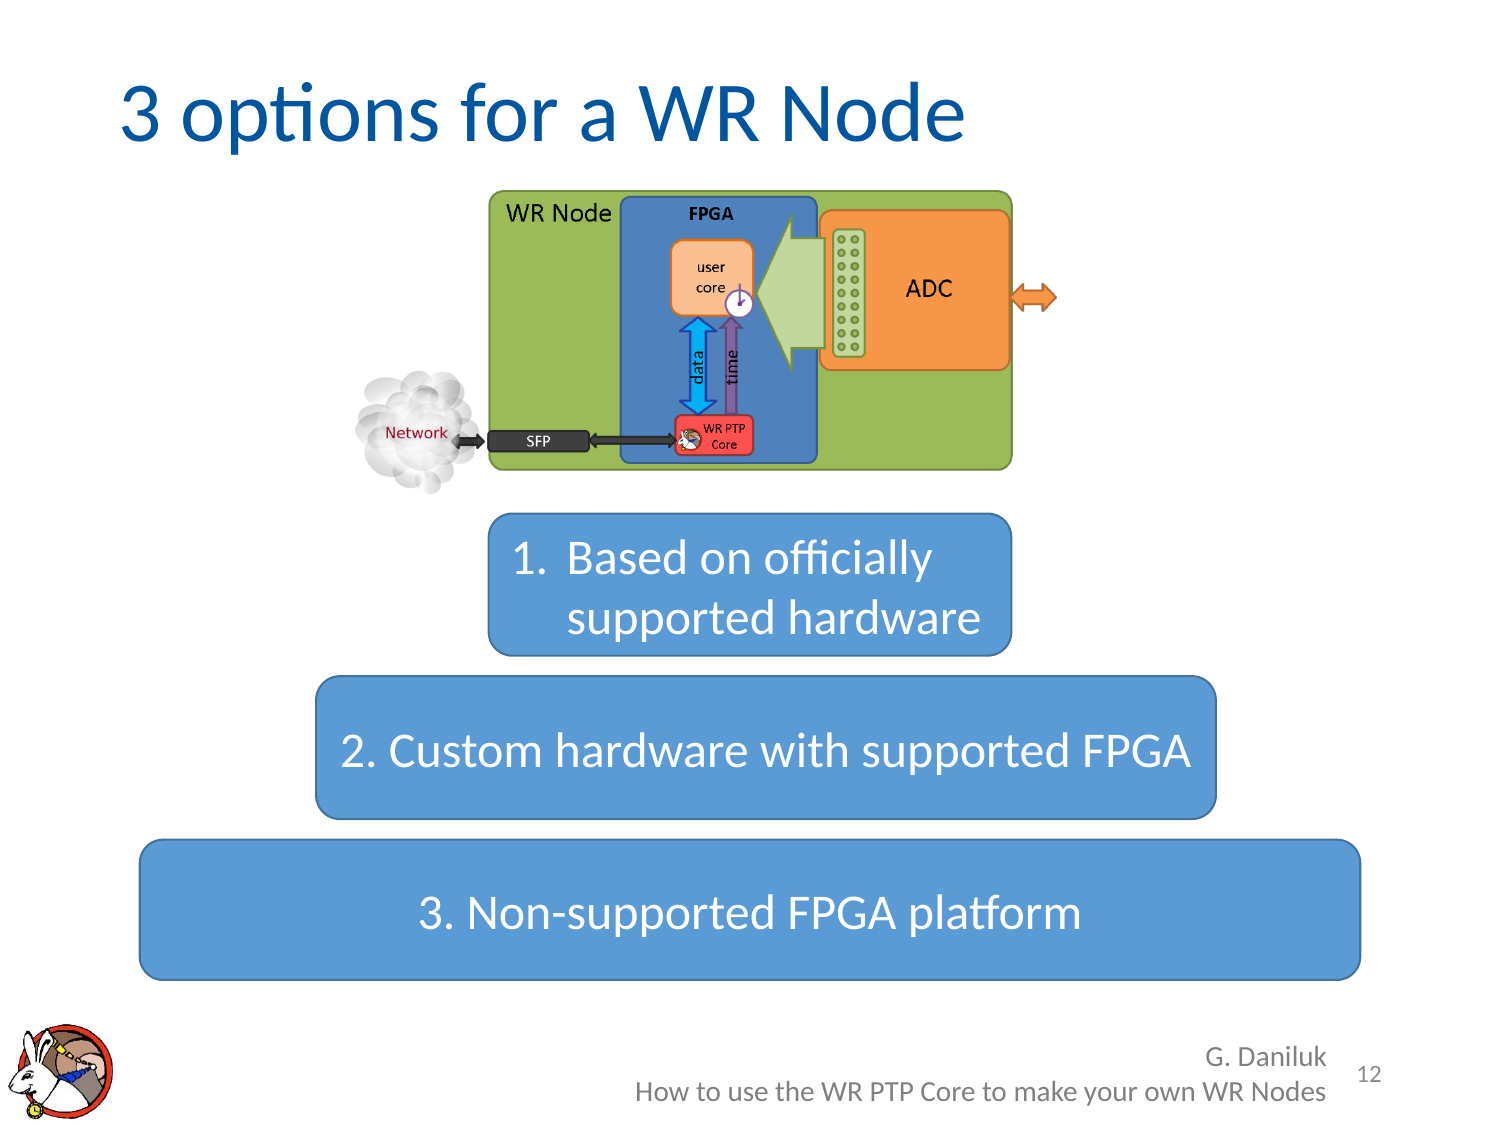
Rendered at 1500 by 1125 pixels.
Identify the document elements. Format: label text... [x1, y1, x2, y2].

text_box Based on officially supported hardware [488, 513, 1012, 656]
slide_number <number> [1342, 1042, 1397, 1103]
text_box G. Daniluk How to use the WR PTP Core to make your own WR Nodes [112, 1029, 1342, 1115]
text_box 2. Custom hardware with supported FPGA [316, 676, 1216, 820]
picture [7, 1024, 113, 1121]
title 3 options for a WR Node [103, 59, 1397, 169]
text_box 3. Non-supported FPGA platform [139, 839, 1361, 980]
picture [355, 187, 1057, 494]
